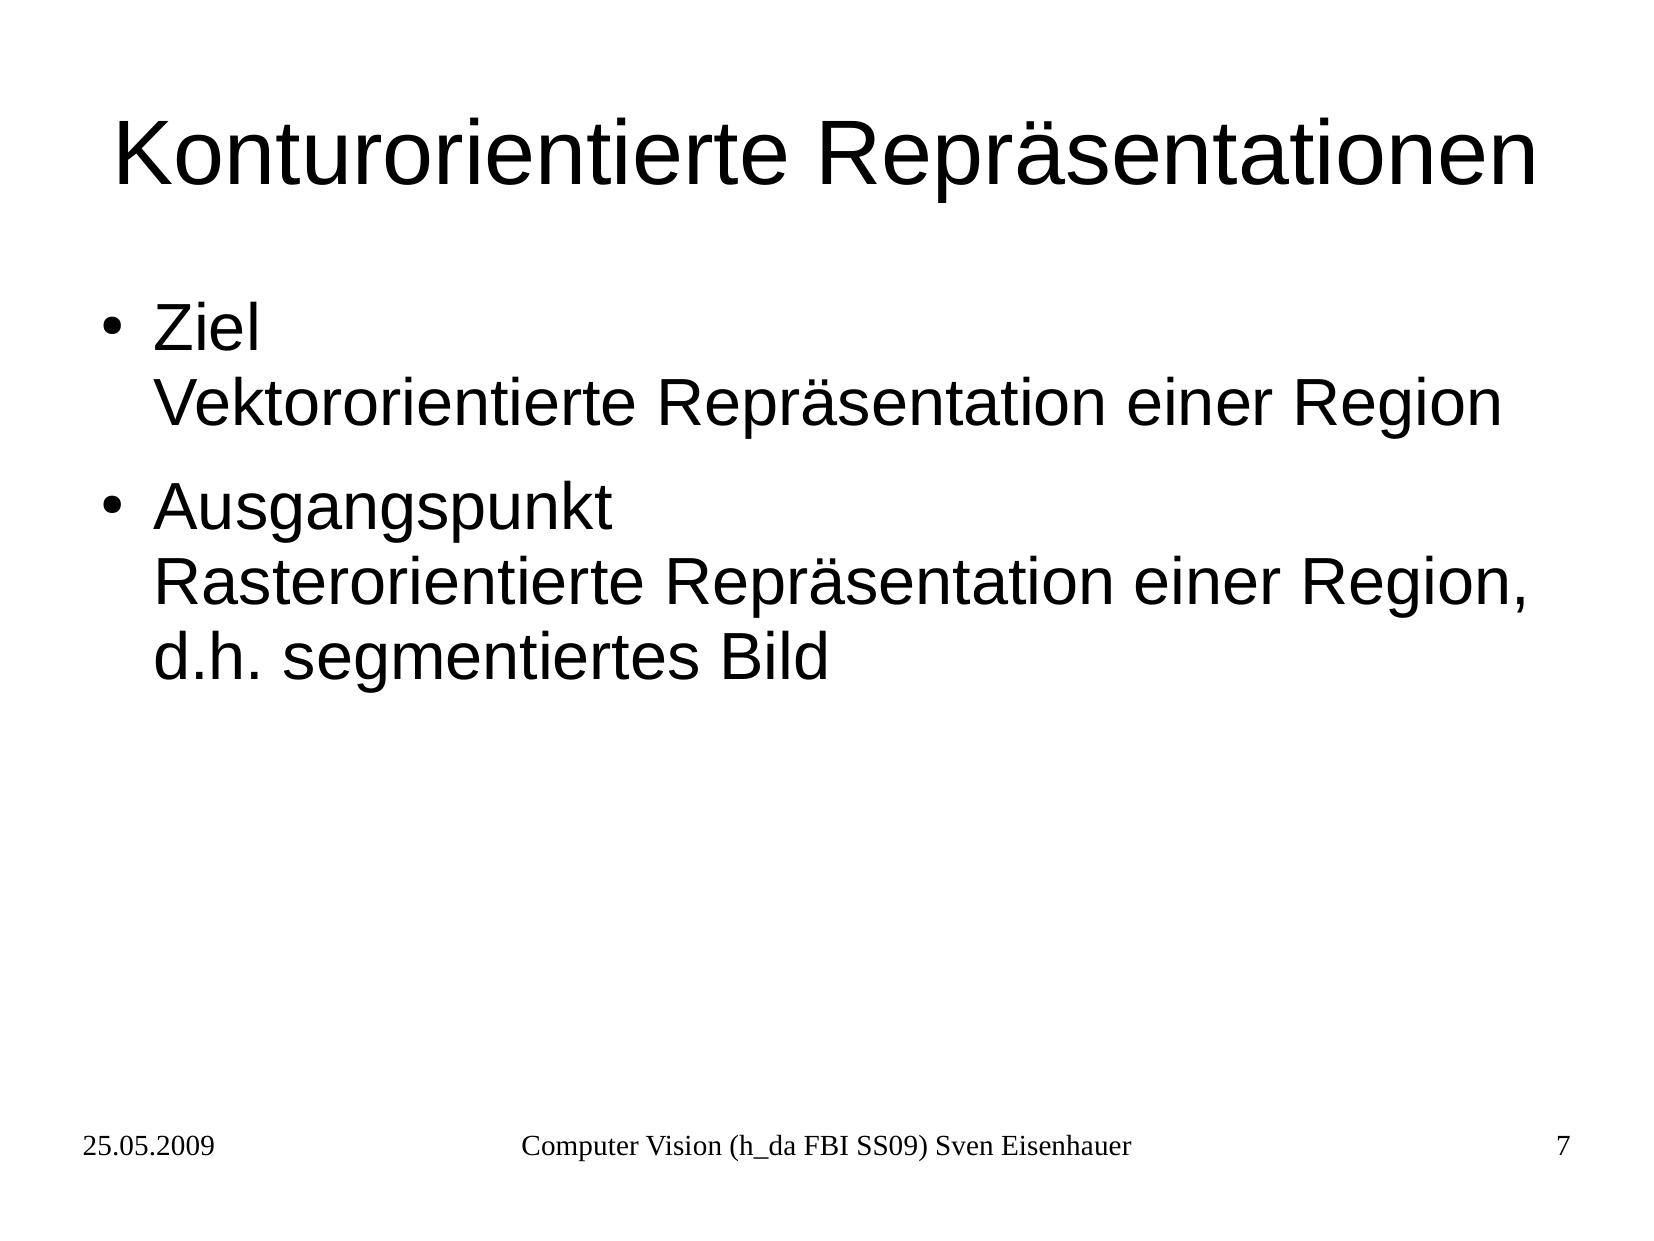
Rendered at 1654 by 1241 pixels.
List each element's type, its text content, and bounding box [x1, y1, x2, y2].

title Konturorientierte Repräsentationen [82, 56, 1571, 250]
list Ziel Vektororientierte Repräsentation einer Region Ausgangspunkt Rasterorientierte Repräsentation einer Region, d.h. segmentiertes Bild [82, 290, 1571, 1094]
